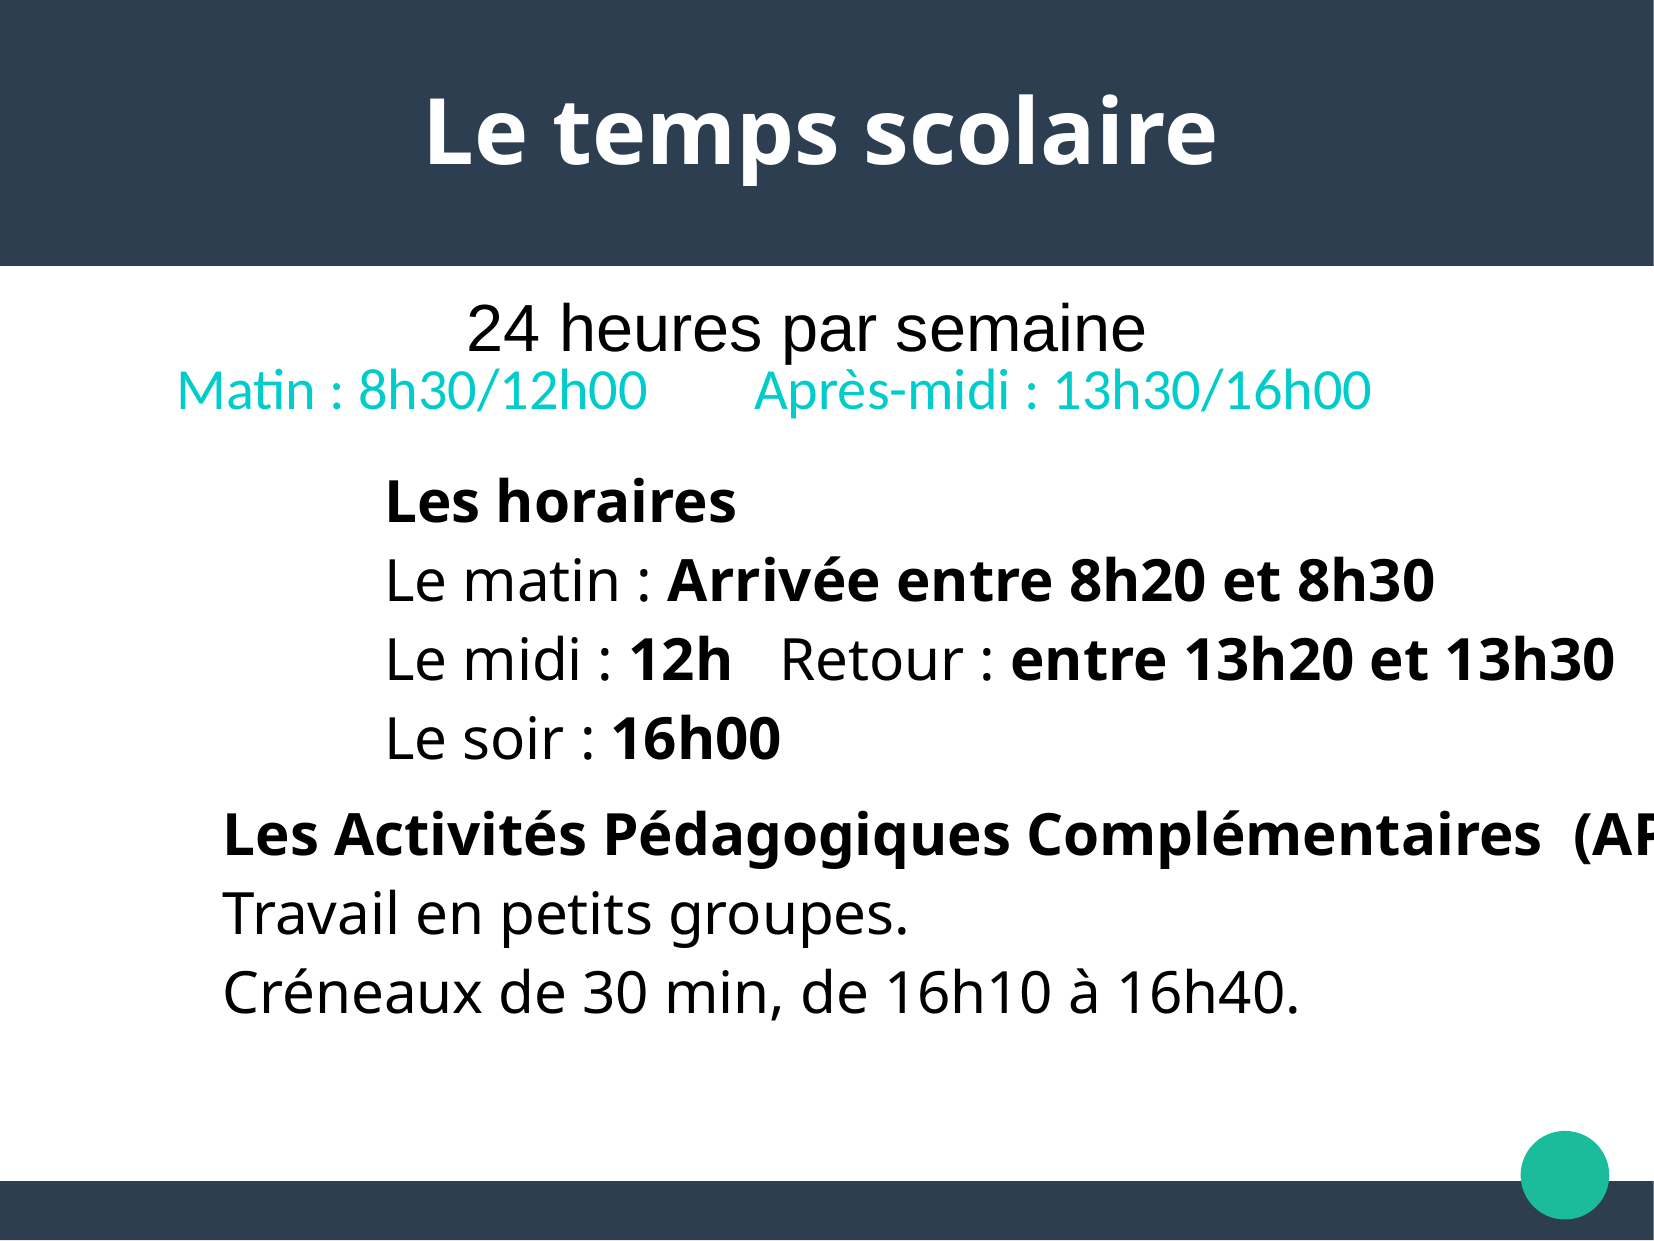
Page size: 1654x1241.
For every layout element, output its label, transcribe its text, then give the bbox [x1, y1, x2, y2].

text_box Les Activités Pédagogiques Complémentaires (APC) Travail en petits groupes. Créneaux de 30 min, de 16h10 à 16h40. [207, 785, 1436, 1241]
text_box 24 heures par semaine Matin : 8h30/12h00 Après-midi : 13h30/16h00 [161, 283, 1469, 448]
text_box Les horaires Le matin : Arrivée entre 8h20 et 8h30 Le midi : 12h Retour : entre 13h20 et 13h30 Le soir : 16h00 [369, 452, 1443, 807]
title Le temps scolaire [224, 49, 1418, 207]
